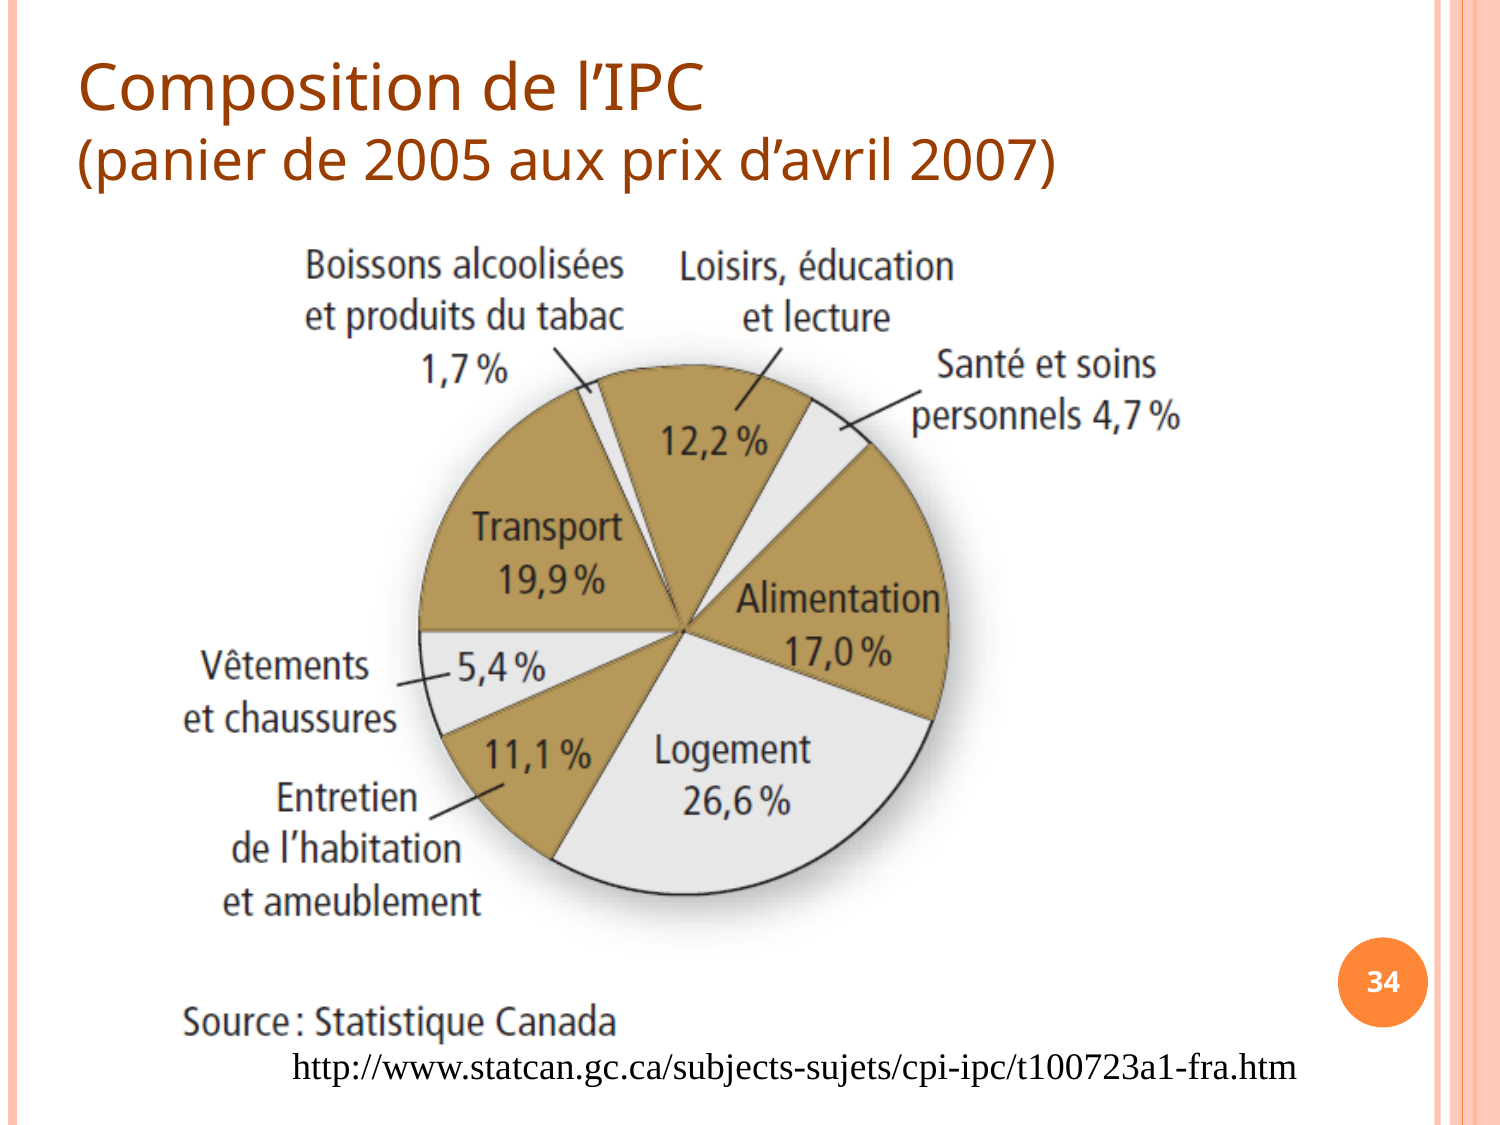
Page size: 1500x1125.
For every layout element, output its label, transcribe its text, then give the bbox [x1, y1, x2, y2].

title Composition de l’IPC (panier de 2005 aux prix d’avril 2007) [62, 37, 1450, 200]
picture [98, 236, 1224, 1055]
text_box http://www.statcan.gc.ca/subjects-sujets/cpi-ipc/t100723a1-fra.htm [277, 1034, 1353, 1095]
slide_number <numéro> [1333, 940, 1434, 1027]
